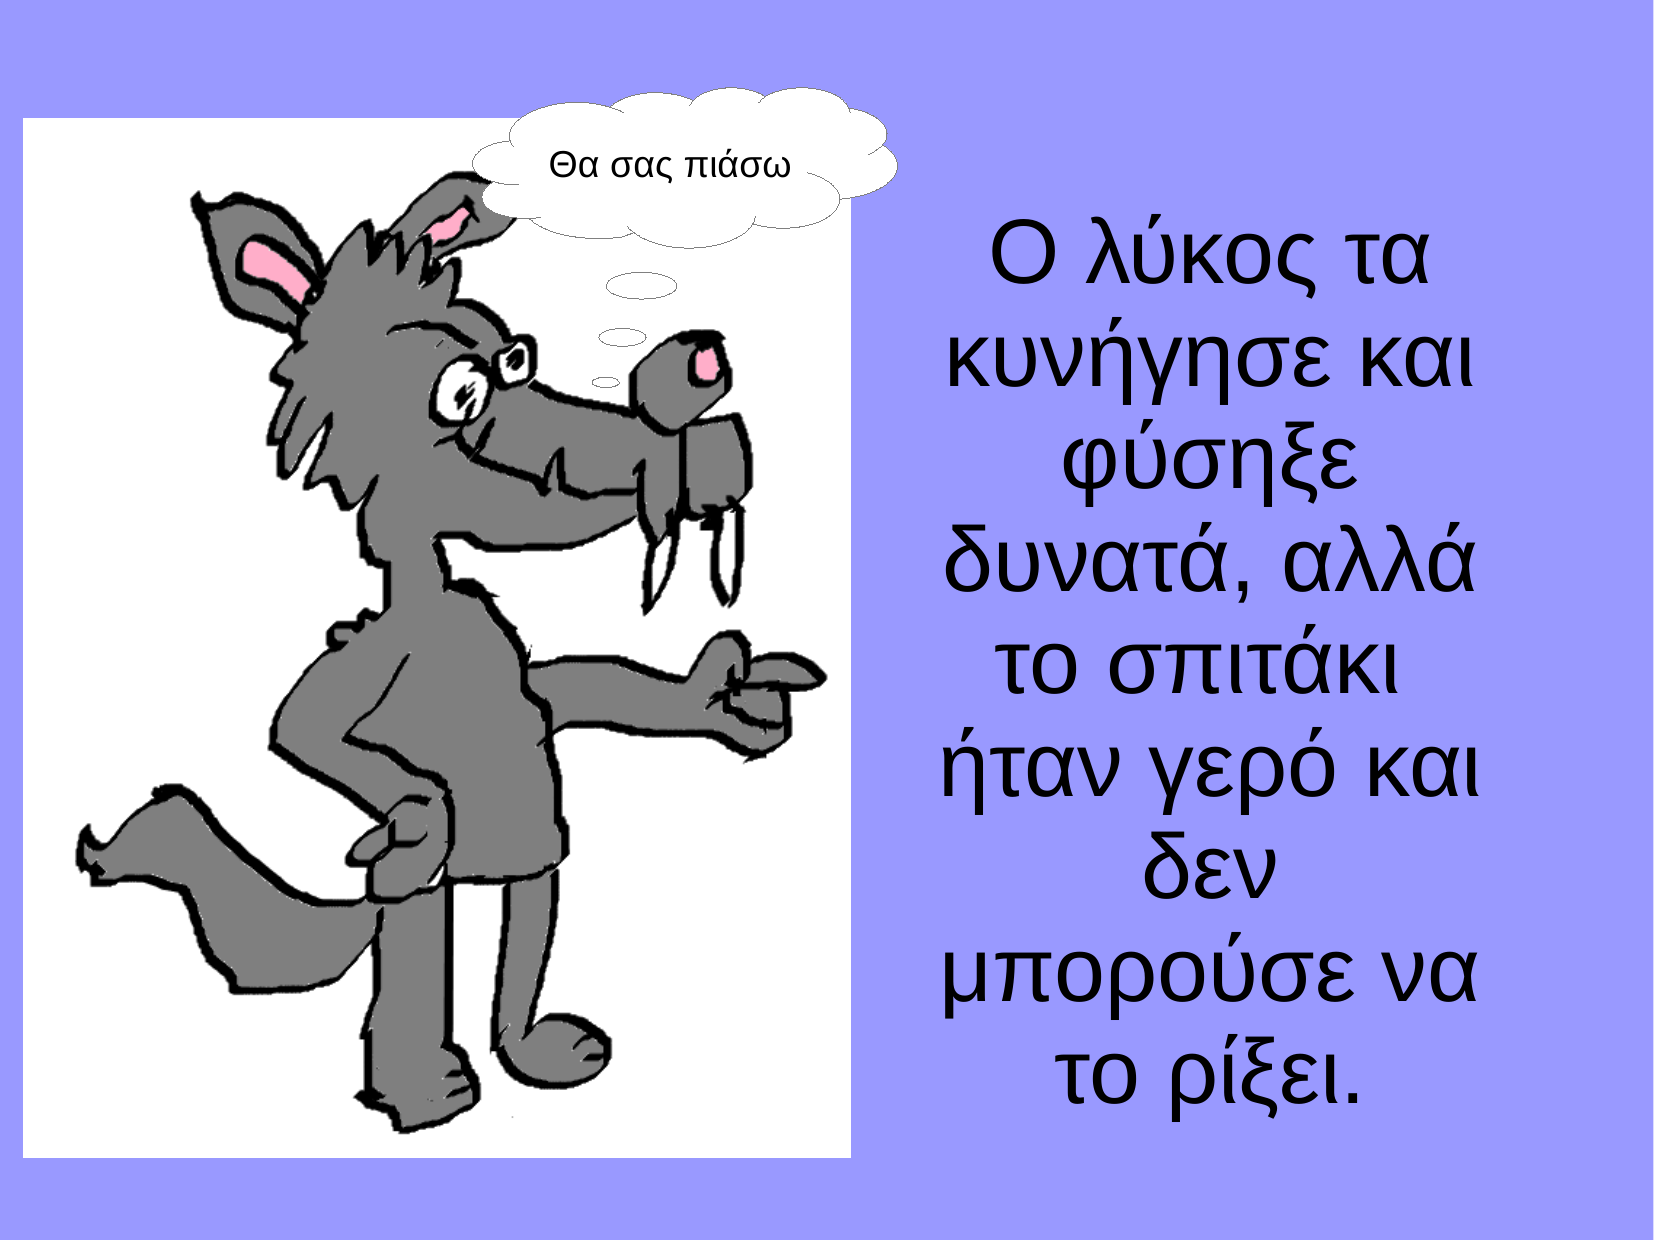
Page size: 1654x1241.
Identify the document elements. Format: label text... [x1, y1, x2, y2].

title Ο λύκος τα κυνήγησε και φύσηξε δυνατά, αλλά το σπιτάκι ήταν γερό και δεν μπορούσε να το ρίξει. [921, 200, 1501, 1124]
text_box . [851, 479, 1378, 579]
text_box Θα σας πιάσω [606, 272, 677, 300]
text_box Θα σας πιάσω [598, 328, 647, 347]
picture [23, 118, 851, 1158]
text_box Θα σας πιάσω [592, 377, 620, 388]
text_box Θα σας πιάσω [472, 87, 898, 249]
